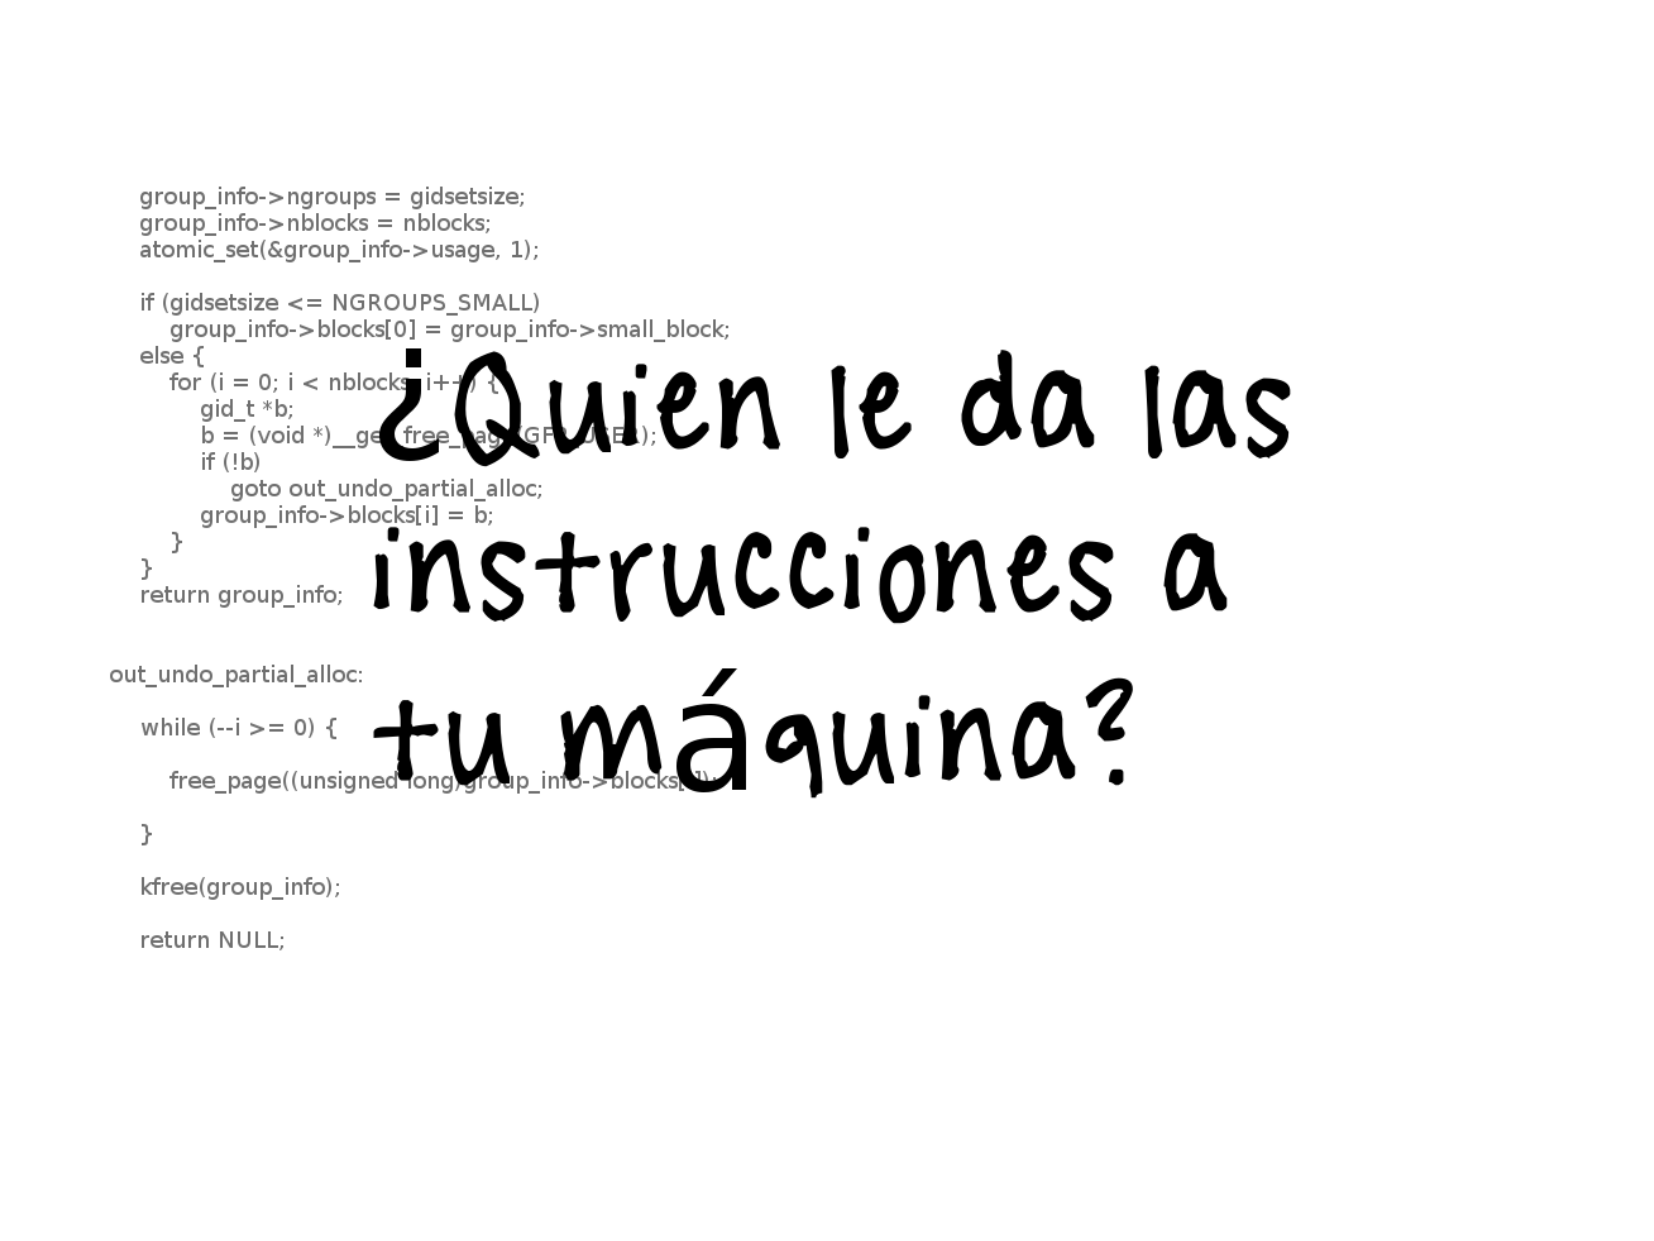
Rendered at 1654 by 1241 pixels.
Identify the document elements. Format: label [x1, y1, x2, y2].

picture [4, 83, 1654, 1163]
